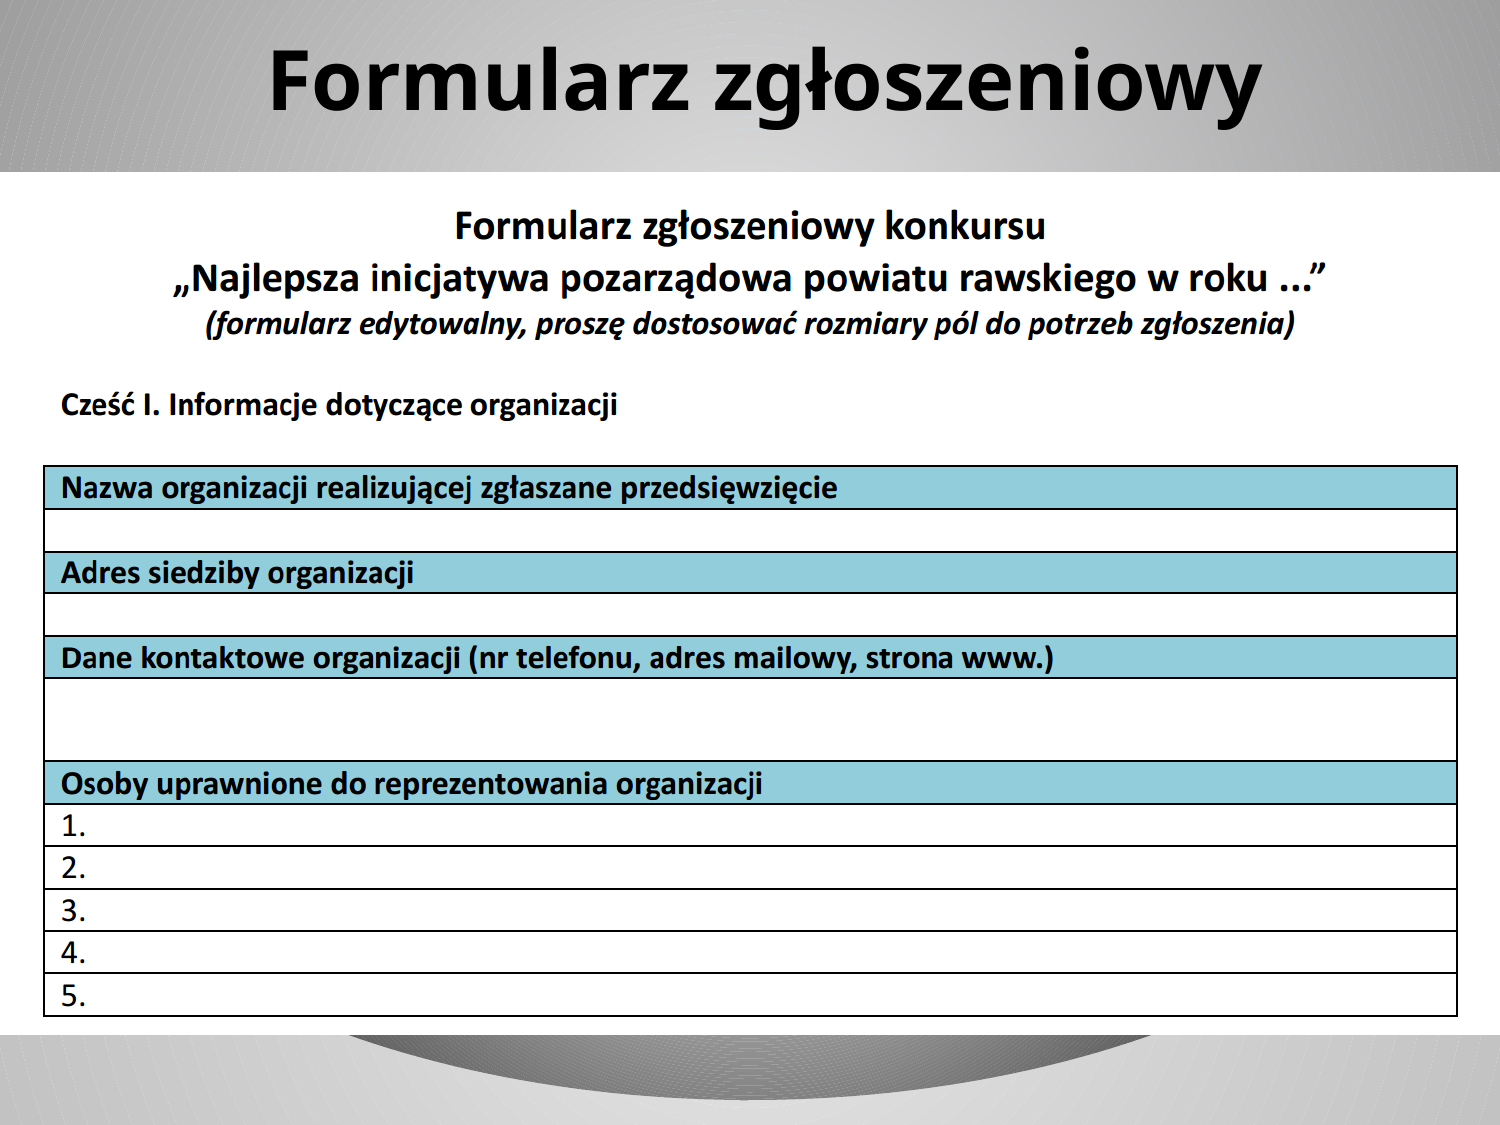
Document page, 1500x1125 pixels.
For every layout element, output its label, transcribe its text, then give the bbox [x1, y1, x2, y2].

picture [0, 172, 1500, 1036]
title Formularz zgłoszeniowy [17, 19, 1483, 172]
